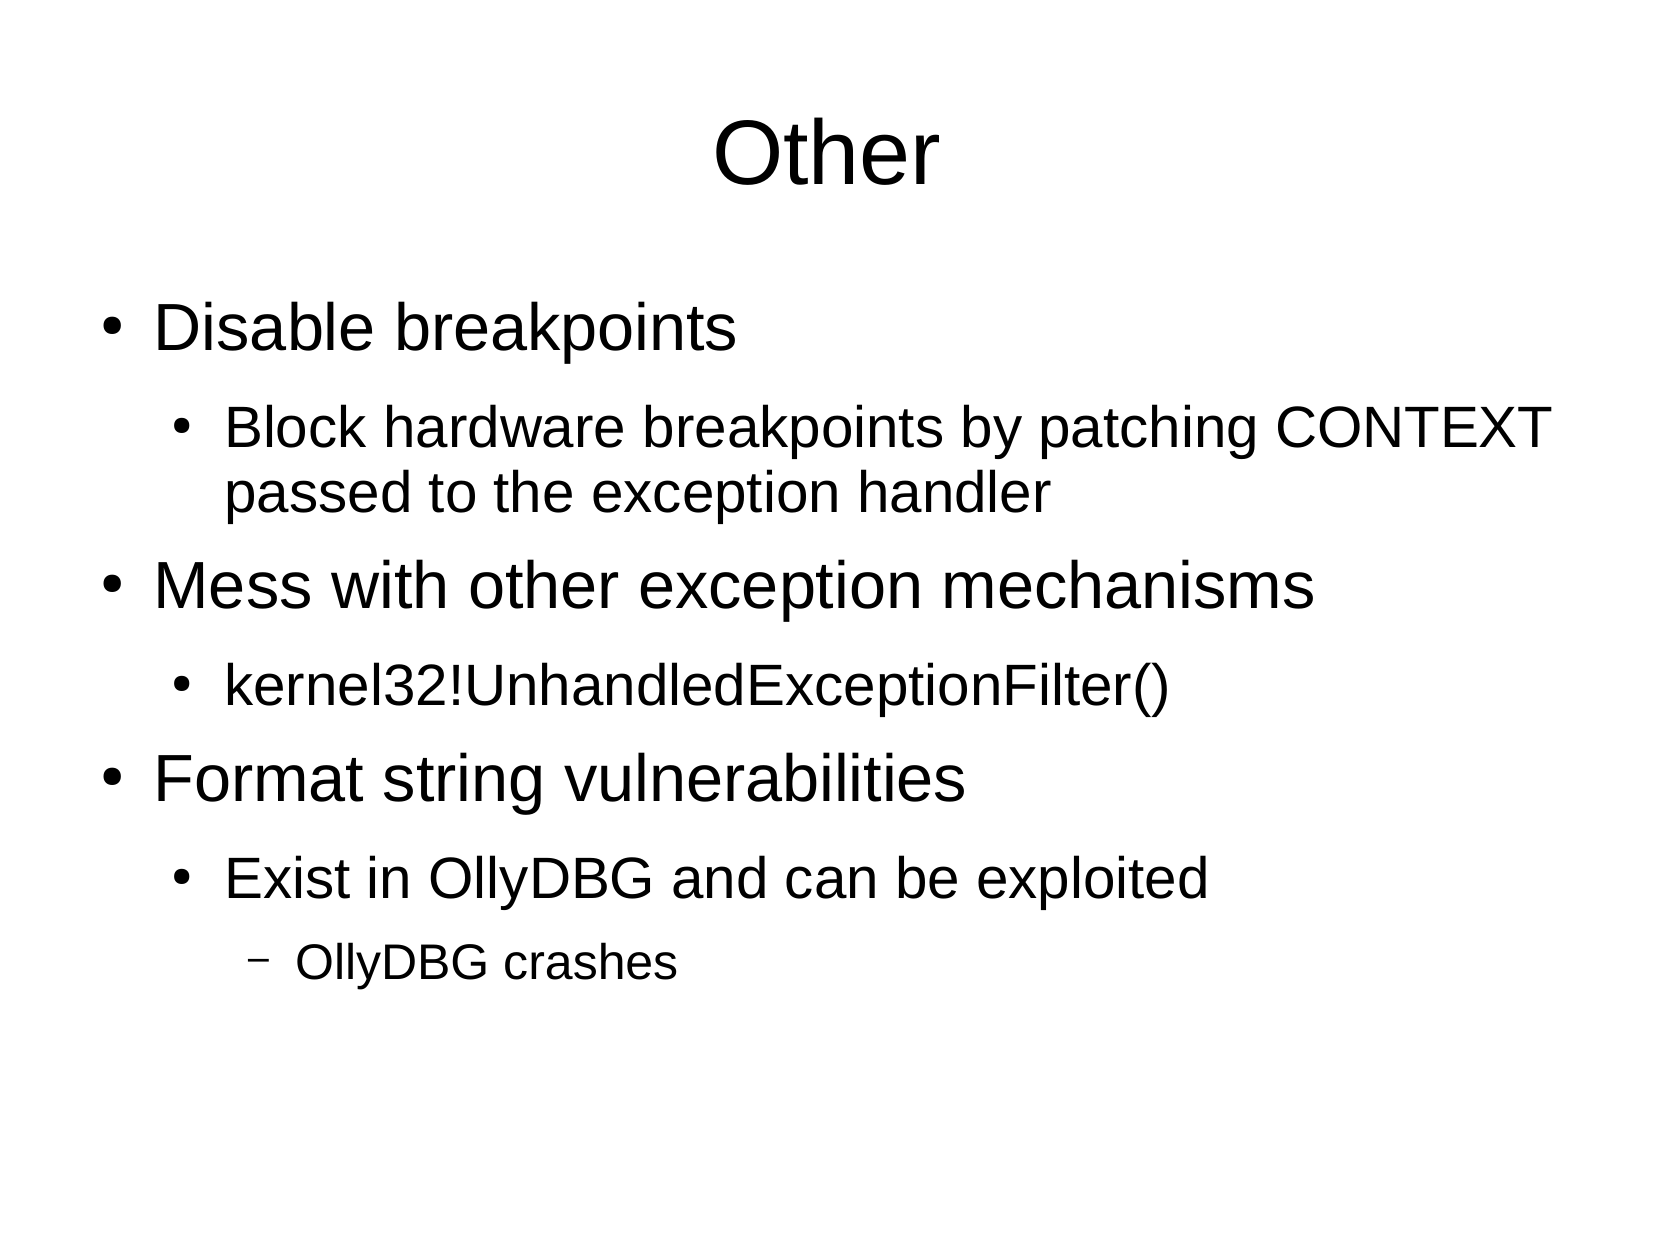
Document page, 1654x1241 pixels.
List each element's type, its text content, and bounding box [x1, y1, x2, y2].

title Other [82, 49, 1571, 257]
list Disable breakpoints Block hardware breakpoints by patching CONTEXT passed to the exception handler Mess with other exception mechanisms kernel32!UnhandledExceptionFilter() Format string vulnerabilities Exist in OllyDBG and can be exploited OllyDBG crashes [82, 290, 1571, 1109]
